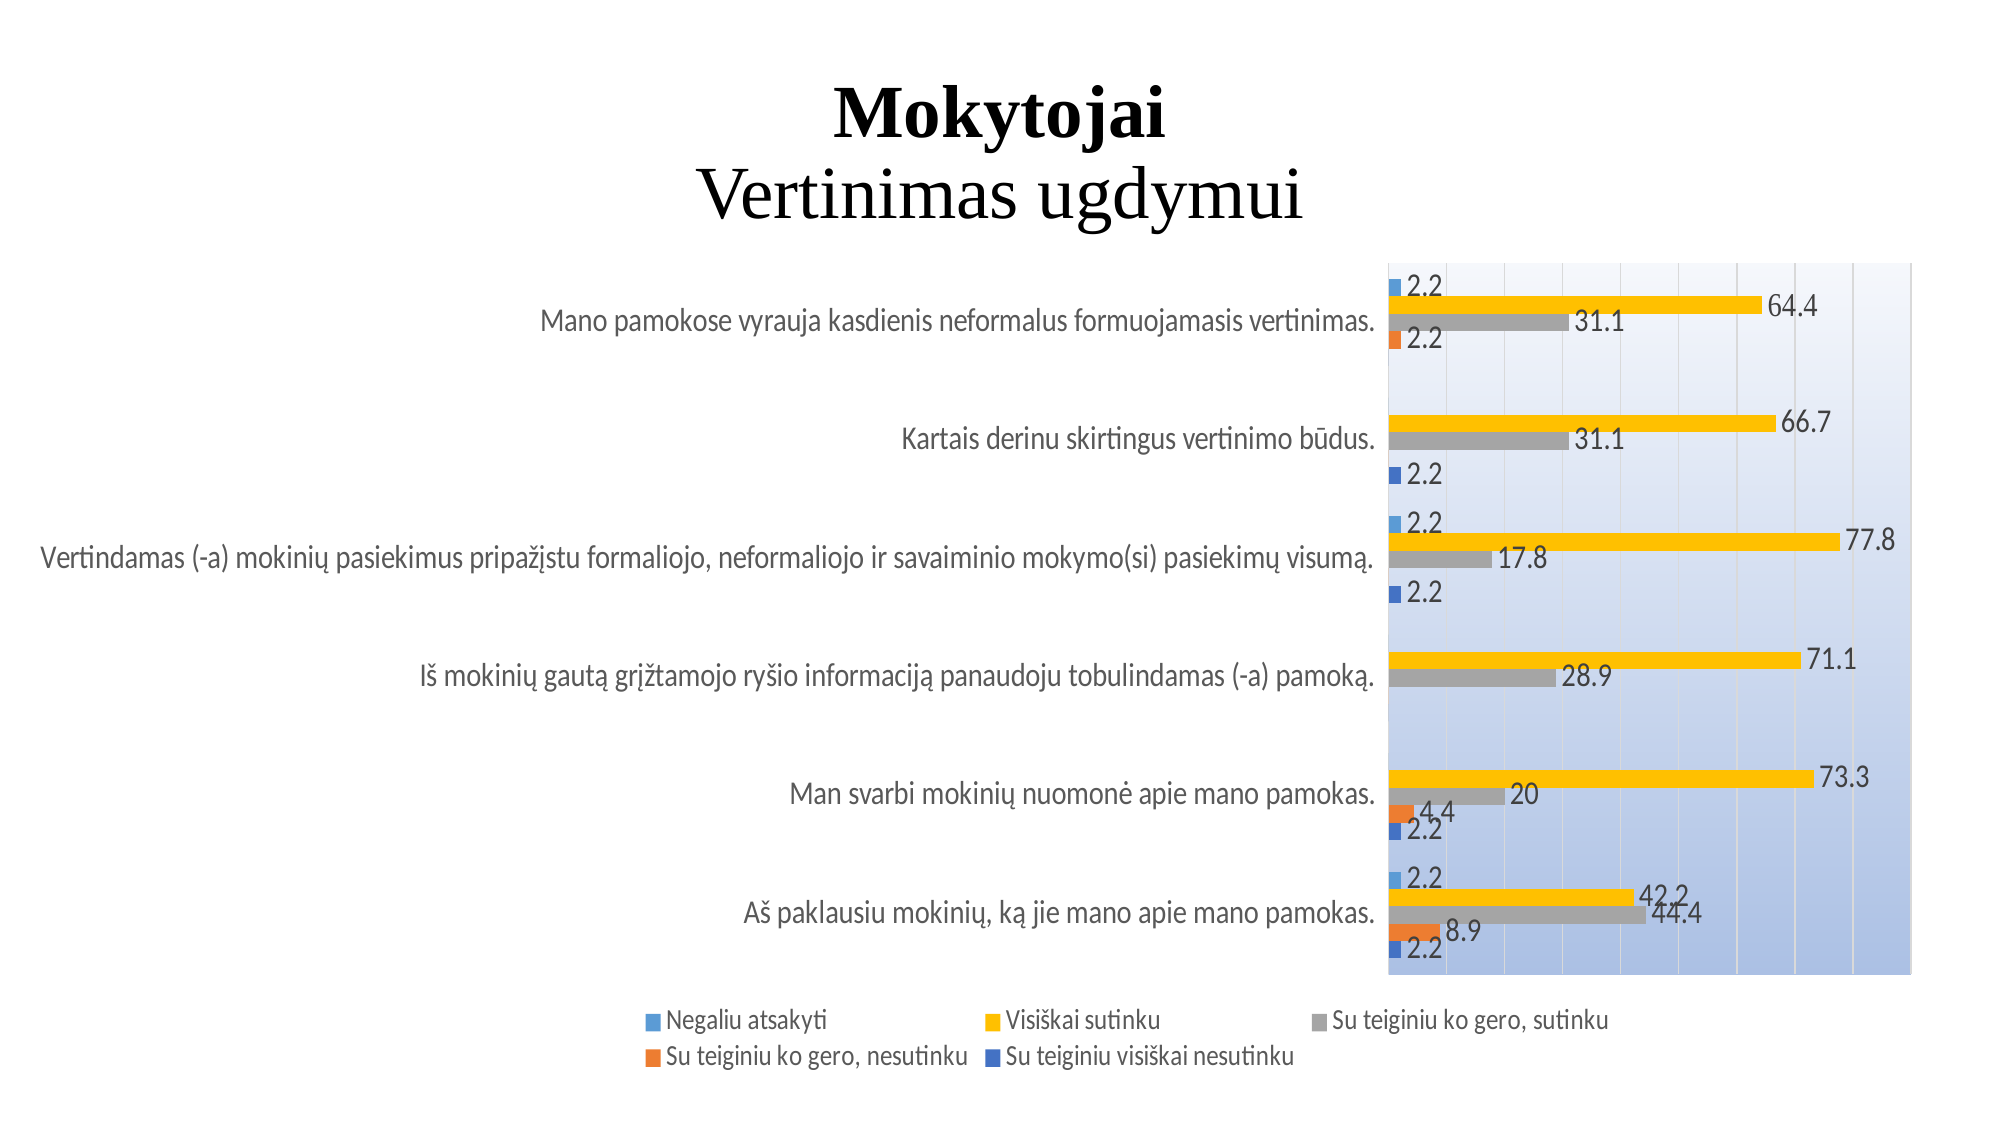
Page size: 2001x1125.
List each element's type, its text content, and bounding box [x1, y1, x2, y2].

title Mokytojai Vertinimas ugdymui [137, 59, 1863, 246]
chart [40, 246, 1944, 1080]
